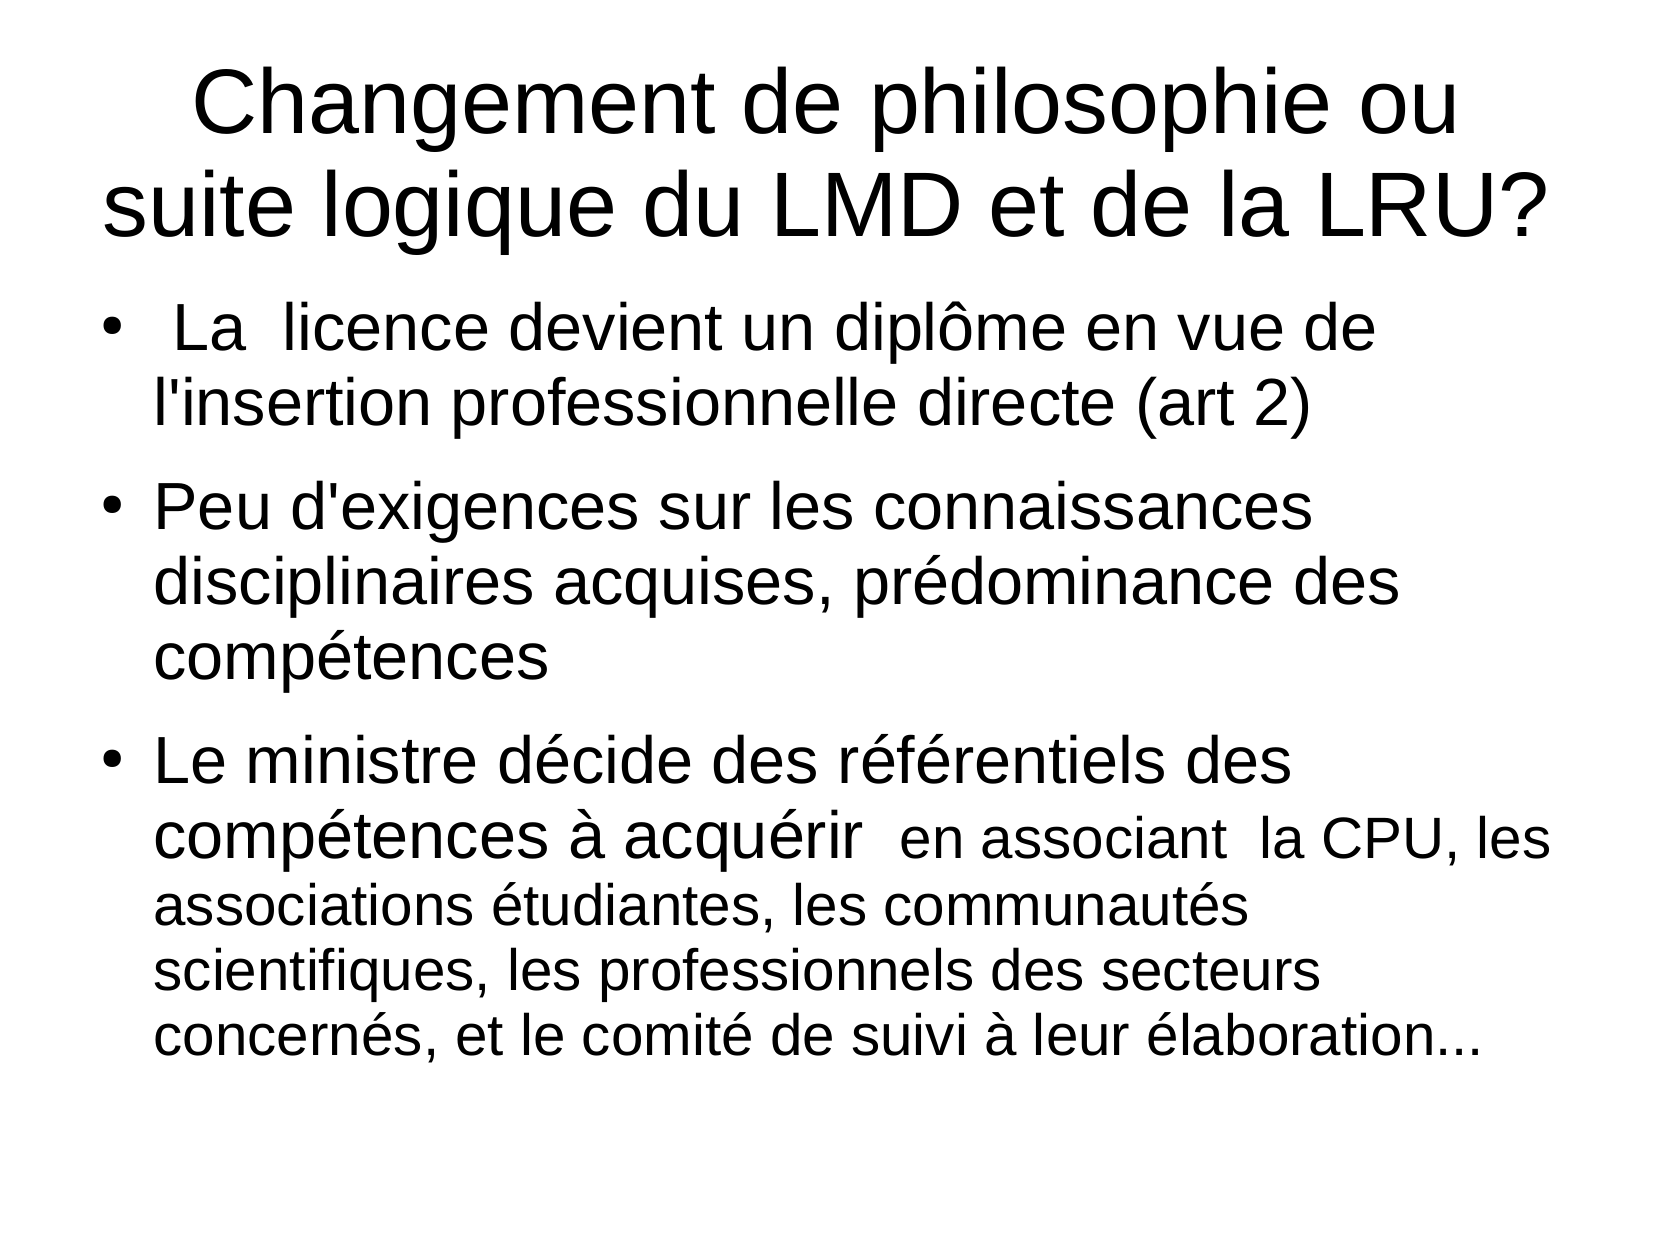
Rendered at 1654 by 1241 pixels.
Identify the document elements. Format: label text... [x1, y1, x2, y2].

list La licence devient un diplôme en vue de l'insertion professionnelle directe (art 2) Peu d'exigences sur les connaissances disciplinaires acquises, prédominance des compétences Le ministre décide des référentiels des compétences à acquérir en associant la CPU, les associations étudiantes, les communautés scientifiques, les professionnels des secteurs concernés, et le comité de suivi à leur élaboration... [82, 290, 1571, 1109]
title Changement de philosophie ou suite logique du LMD et de la LRU? [82, 50, 1571, 256]
